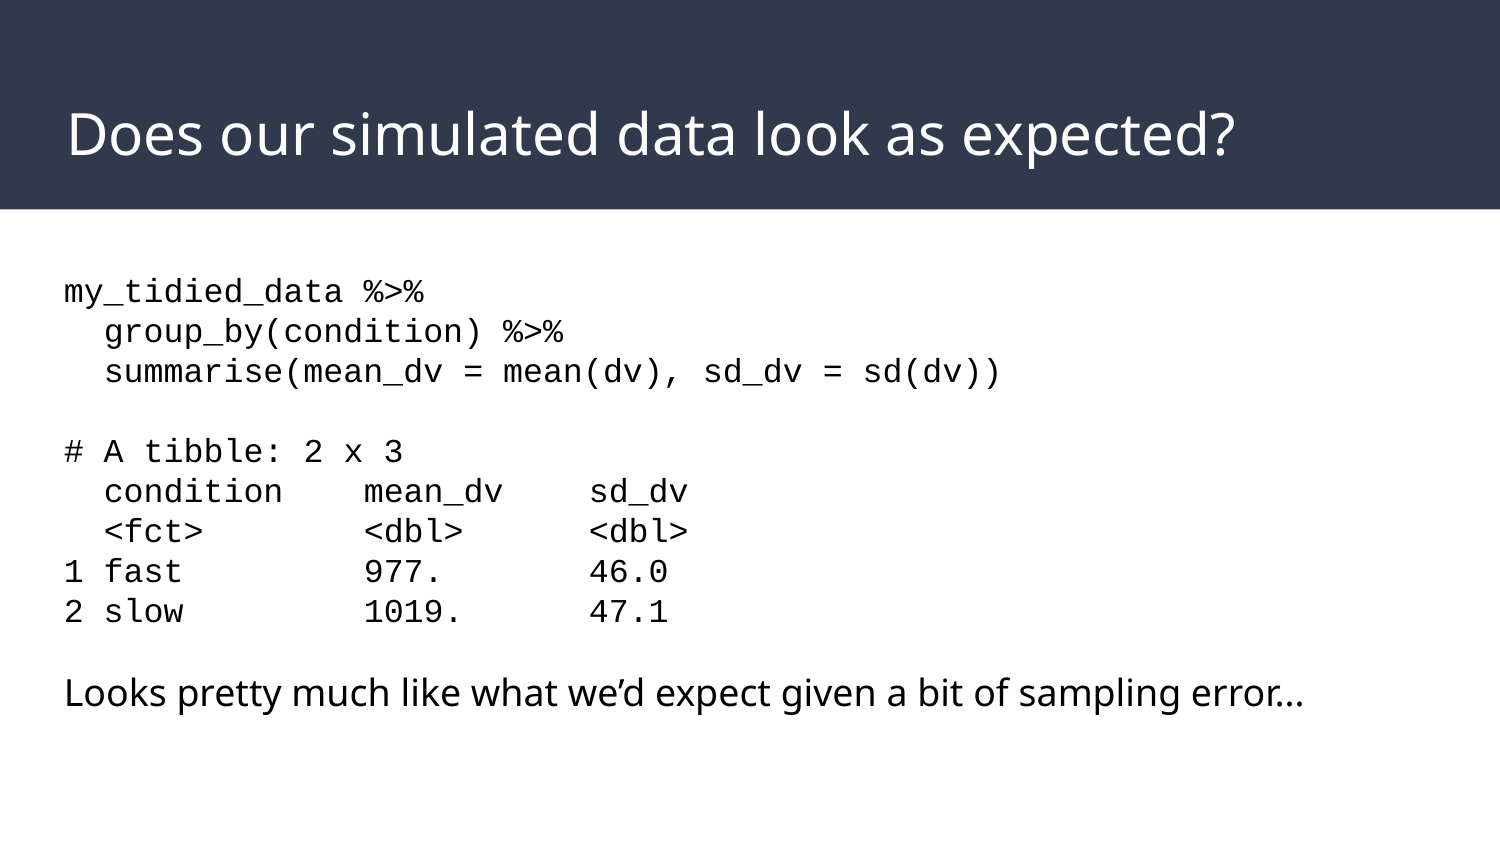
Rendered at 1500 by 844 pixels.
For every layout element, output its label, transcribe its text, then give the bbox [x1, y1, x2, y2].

text_box my_tidied_data %>% group_by(condition) %>% summarise(mean_dv = mean(dv), sd_dv = sd(dv)) # A tibble: 2 x 3 condition mean_dv sd_dv <fct> <dbl> <dbl> 1 fast 977. 46.0 2 slow 1019. 47.1 Looks pretty much like what we’d expect given a bit of sampling error... [48, 254, 1447, 777]
title Does our simulated data look as expected? [51, 82, 1449, 185]
